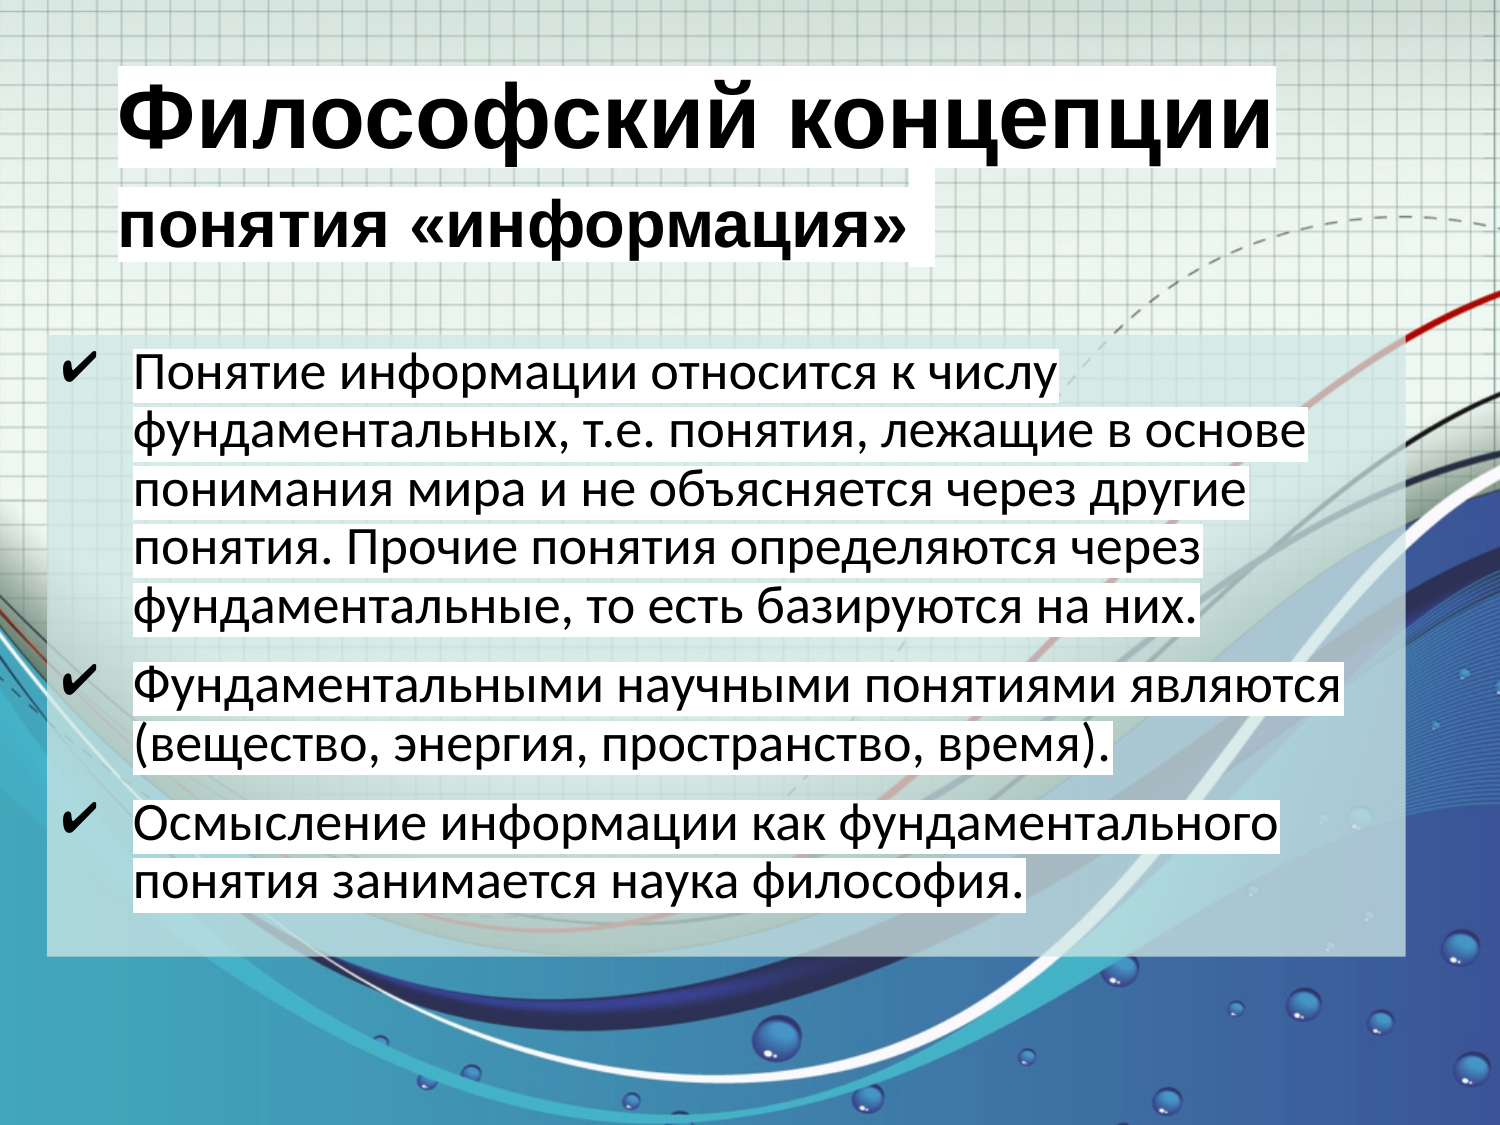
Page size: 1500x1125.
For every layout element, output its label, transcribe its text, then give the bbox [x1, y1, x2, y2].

list Понятие информации относится к числу фундаментальных, т.е. понятия, лежащие в основе понимания мира и не объясняется через другие понятия. Прочие понятия определяются через фундаментальные, то есть базируются на них. Фундаментальными научными понятиями являются (вещество, энергия, пространство, время). Осмысление информации как фундаментального понятия занимается наука философия. [47, 334, 1406, 957]
title Философский концепции понятия «информация» [103, 49, 1397, 289]
picture [0, 0, 1500, 1125]
